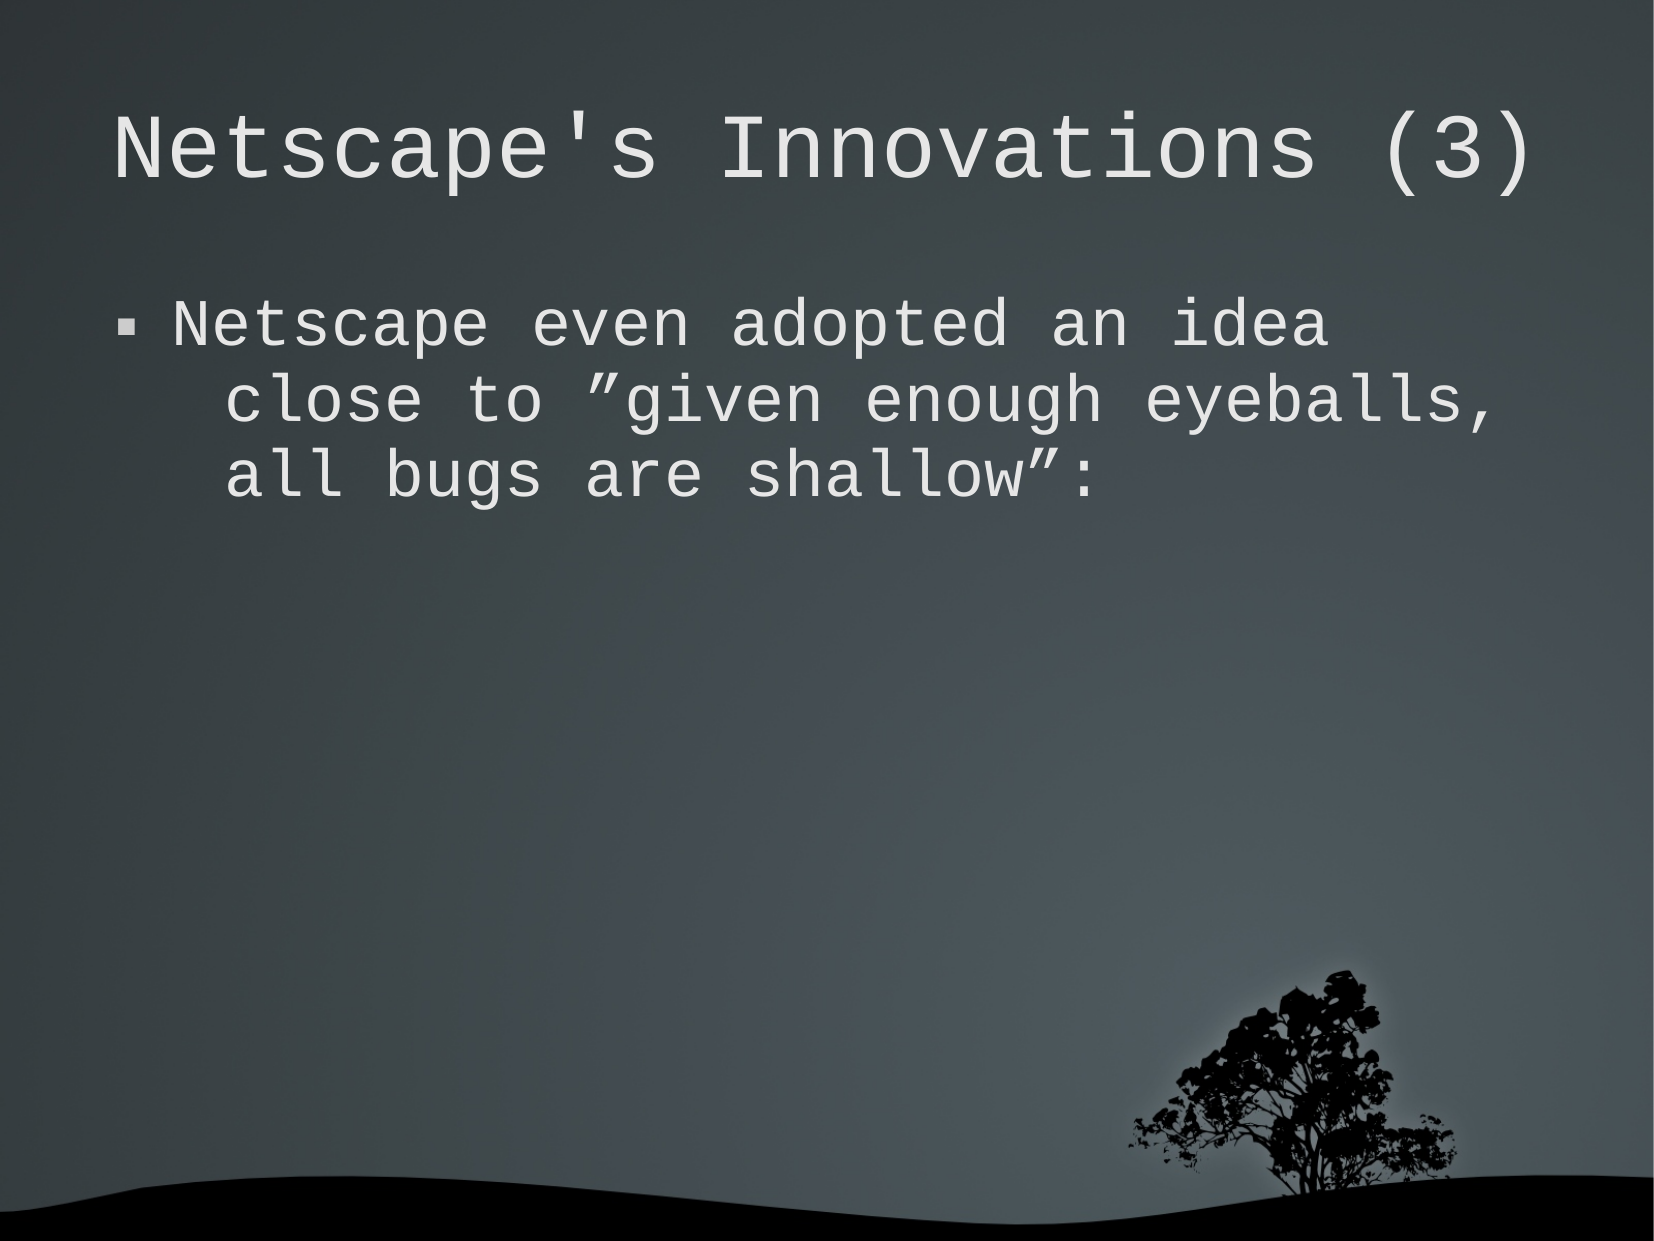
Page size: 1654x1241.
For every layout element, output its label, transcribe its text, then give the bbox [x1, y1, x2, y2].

title Netscape's Innovations (3) [82, 56, 1571, 250]
picture [0, 0, 1654, 1241]
list Netscape even adopted an idea close to ”given enough eyeballs, all bugs are shallow”: [82, 290, 1571, 1094]
